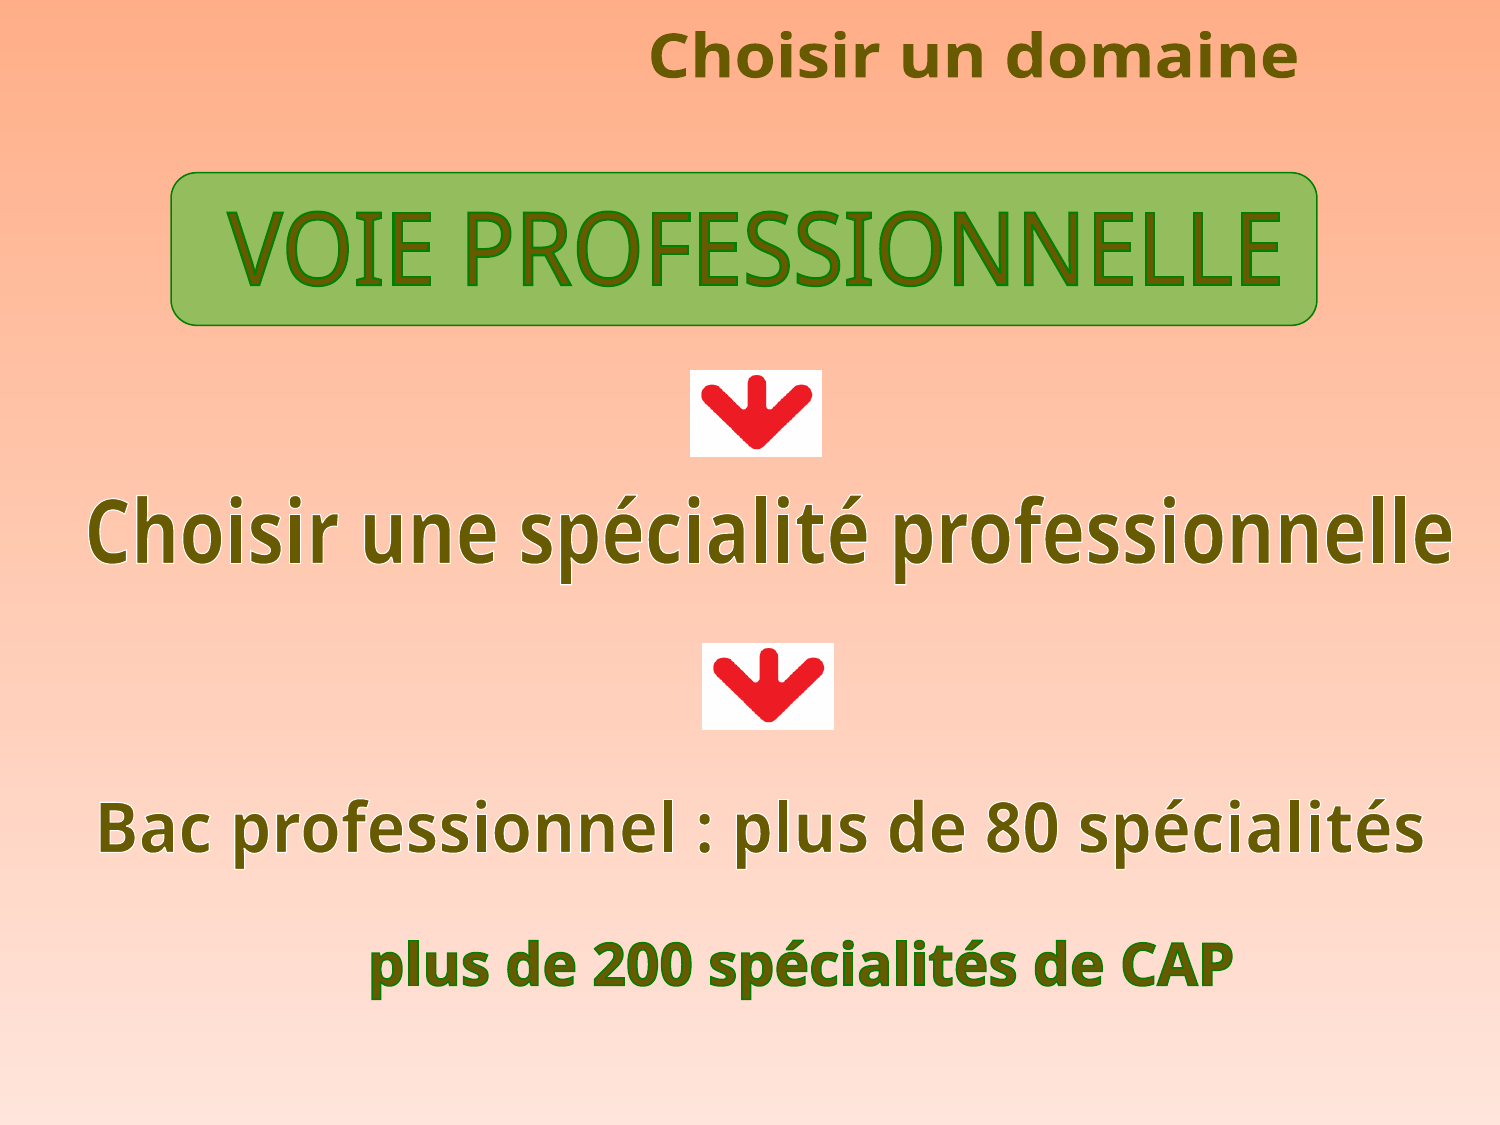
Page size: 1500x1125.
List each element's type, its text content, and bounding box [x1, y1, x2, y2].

text_box Choisir un domaine [1093, 43, 1150, 78]
text_box plus de 200 spécialités de CAP [741, 952, 772, 1000]
text_box Choisir une spécialité professionnelle [708, 513, 745, 565]
text_box Bac professionnel : plus de 80 spécialités [1024, 801, 1058, 854]
text_box plus de 200 spécialités de CAP [463, 952, 488, 986]
text_box Choisir une spécialité professionnelle [1280, 513, 1318, 564]
text_box Choisir une spécialité professionnelle [970, 513, 1010, 565]
text_box VOIE PROFESSIONNELLE [468, 212, 511, 286]
picture [690, 370, 822, 457]
text_box Choisir une spécialité professionnelle [312, 513, 339, 564]
text_box Choisir une spécialité professionnelle [182, 513, 222, 565]
text_box VOIE PROFESSIONNELLE [955, 212, 1008, 286]
text_box VOIE PROFESSIONNELLE [357, 212, 381, 286]
text_box Bac professionnel : plus de 80 spécialités [1326, 805, 1352, 854]
text_box plus de 200 spécialités de CAP [1035, 940, 1066, 986]
text_box plus de 200 spécialités de CAP [507, 940, 538, 986]
text_box Choisir une spécialité professionnelle [136, 495, 174, 564]
text_box Choisir un domaine [1200, 44, 1211, 78]
text_box Choisir un domaine [799, 43, 828, 79]
text_box Choisir un domaine [835, 44, 846, 78]
text_box Choisir un domaine [651, 33, 688, 79]
text_box Choisir une spécialité professionnelle [1088, 513, 1119, 565]
text_box Choisir une spécialité professionnelle [1183, 513, 1223, 565]
text_box plus de 200 spécialités de CAP [1072, 952, 1103, 986]
text_box Choisir une spécialité professionnelle [1125, 513, 1156, 565]
text_box VOIE PROFESSIONNELLE [227, 212, 283, 286]
text_box Choisir un domaine [1262, 43, 1297, 79]
text_box Choisir un domaine [737, 43, 773, 79]
text_box plus de 200 spécialités de CAP [1123, 942, 1156, 986]
text_box Choisir un domaine [855, 43, 880, 78]
text_box Choisir un domaine [1220, 43, 1255, 78]
text_box Bac professionnel : plus de 80 spécialités [621, 813, 656, 854]
text_box Choisir une spécialité professionnelle [1394, 495, 1406, 564]
text_box Choisir une spécialité professionnelle [829, 513, 867, 565]
text_box Bac professionnel : plus de 80 spécialités [986, 801, 1020, 854]
text_box Bac professionnel : plus de 80 spécialités [798, 814, 832, 854]
text_box [171, 172, 1317, 326]
text_box Choisir un domaine [781, 44, 792, 78]
text_box plus de 200 spécialités de CAP [710, 952, 736, 986]
text_box plus de 200 spécialités de CAP [859, 952, 889, 986]
text_box Bac professionnel : plus de 80 spécialités [181, 813, 211, 854]
text_box VOIE PROFESSIONNELLE [797, 211, 840, 287]
text_box plus de 200 spécialités de CAP [991, 952, 1016, 986]
text_box VOIE PROFESSIONNELLE [523, 212, 571, 286]
text_box Bac professionnel : plus de 80 spécialités [100, 802, 136, 853]
text_box Bac professionnel : plus de 80 spécialités [1395, 813, 1424, 854]
text_box Choisir une spécialité professionnelle [648, 513, 681, 565]
text_box plus de 200 spécialités de CAP [545, 952, 575, 986]
text_box Choisir une spécialité professionnelle [894, 513, 933, 585]
text_box VOIE PROFESSIONNELLE [747, 211, 789, 287]
text_box plus de 200 spécialités de CAP [929, 946, 952, 986]
text_box VOIE PROFESSIONNELLE [1194, 212, 1232, 286]
text_box Bac professionnel : plus de 80 spécialités [494, 813, 530, 854]
text_box VOIE PROFESSIONNELLE [700, 212, 738, 286]
text_box Choisir un domaine [1007, 31, 1042, 79]
text_box VOIE PROFESSIONNELLE [1242, 212, 1279, 286]
text_box Choisir une spécialité professionnelle [755, 495, 767, 564]
text_box Choisir une spécialité professionnelle [413, 513, 451, 564]
text_box Bac professionnel : plus de 80 spécialités [369, 813, 403, 854]
text_box plus de 200 spécialités de CAP [1203, 943, 1232, 986]
text_box Choisir un domaine [1157, 43, 1191, 79]
text_box Bac professionnel : plus de 80 spécialités [441, 813, 469, 854]
text_box Choisir une spécialité professionnelle [88, 498, 129, 565]
text_box Bac professionnel : plus de 80 spécialités [1115, 813, 1149, 870]
text_box plus de 200 spécialités de CAP [1157, 943, 1198, 986]
text_box Choisir une spécialité professionnelle [1372, 495, 1384, 564]
text_box Bac professionnel : plus de 80 spécialités [234, 813, 269, 870]
text_box VOIE PROFESSIONNELLE [1145, 212, 1183, 286]
text_box Bac professionnel : plus de 80 spécialités [839, 813, 867, 854]
text_box plus de 200 spécialités de CAP [594, 942, 625, 986]
text_box Choisir une spécialité professionnelle [250, 513, 282, 565]
text_box Choisir un domaine [903, 44, 938, 79]
text_box Bac professionnel : plus de 80 spécialités [408, 813, 436, 854]
picture [702, 643, 834, 730]
text_box VOIE PROFESSIONNELLE [577, 211, 639, 287]
text_box Bac professionnel : plus de 80 spécialités [303, 813, 338, 854]
text_box Bac professionnel : plus de 80 spécialités [276, 813, 301, 853]
text_box Choisir un domaine [1049, 43, 1086, 79]
text_box Choisir une spécialité professionnelle [941, 513, 968, 564]
text_box Choisir une spécialité professionnelle [1414, 513, 1452, 565]
text_box Bac professionnel : plus de 80 spécialités [736, 813, 771, 870]
text_box Bac professionnel : plus de 80 spécialités [1356, 813, 1390, 854]
text_box VOIE PROFESSIONNELLE [880, 211, 941, 287]
text_box Bac professionnel : plus de 80 spécialités [1154, 813, 1189, 854]
text_box Bac professionnel : plus de 80 spécialités [1080, 813, 1108, 854]
text_box plus de 200 spécialités de CAP [811, 952, 838, 986]
text_box plus de 200 spécialités de CAP [426, 953, 457, 986]
text_box Choisir une spécialité professionnelle [796, 504, 825, 565]
text_box Bac professionnel : plus de 80 spécialités [580, 813, 614, 853]
text_box VOIE PROFESSIONNELLE [1025, 212, 1078, 286]
text_box Bac professionnel : plus de 80 spécialités [141, 813, 174, 854]
text_box Choisir une spécialité professionnelle [1232, 513, 1270, 564]
text_box VOIE PROFESSIONNELLE [393, 212, 431, 286]
text_box Bac professionnel : plus de 80 spécialités [1193, 813, 1223, 854]
text_box plus de 200 spécialités de CAP [661, 942, 691, 986]
text_box Choisir une spécialité professionnelle [1326, 513, 1364, 565]
text_box Choisir une spécialité professionnelle [521, 513, 553, 565]
text_box VOIE PROFESSIONNELLE [652, 212, 690, 286]
text_box plus de 200 spécialités de CAP [956, 952, 986, 986]
text_box VOIE PROFESSIONNELLE [1094, 212, 1132, 286]
text_box VOIE PROFESSIONNELLE [847, 212, 871, 286]
text_box Choisir une spécialité professionnelle [1044, 513, 1082, 565]
text_box Choisir une spécialité professionnelle [604, 513, 642, 565]
text_box Bac professionnel : plus de 80 spécialités [931, 813, 965, 854]
text_box plus de 200 spécialités de CAP [777, 952, 807, 986]
text_box VOIE PROFESSIONNELLE [287, 211, 348, 287]
text_box Choisir un domaine [695, 31, 730, 78]
text_box Bac professionnel : plus de 80 spécialités [889, 799, 924, 854]
text_box Choisir une spécialité professionnelle [364, 514, 402, 565]
text_box Choisir une spécialité professionnelle [560, 513, 599, 585]
text_box Bac professionnel : plus de 80 spécialités [537, 813, 571, 853]
text_box Bac professionnel : plus de 80 spécialités [1247, 813, 1280, 854]
text_box plus de 200 spécialités de CAP [628, 942, 658, 986]
text_box Choisir un domaine [947, 43, 982, 78]
text_box Choisir une spécialité professionnelle [458, 513, 497, 565]
text_box plus de 200 spécialités de CAP [372, 952, 402, 1000]
text_box Choisir une spécialité professionnelle [1014, 495, 1045, 564]
text_box Bac professionnel : plus de 80 spécialités [342, 798, 370, 853]
